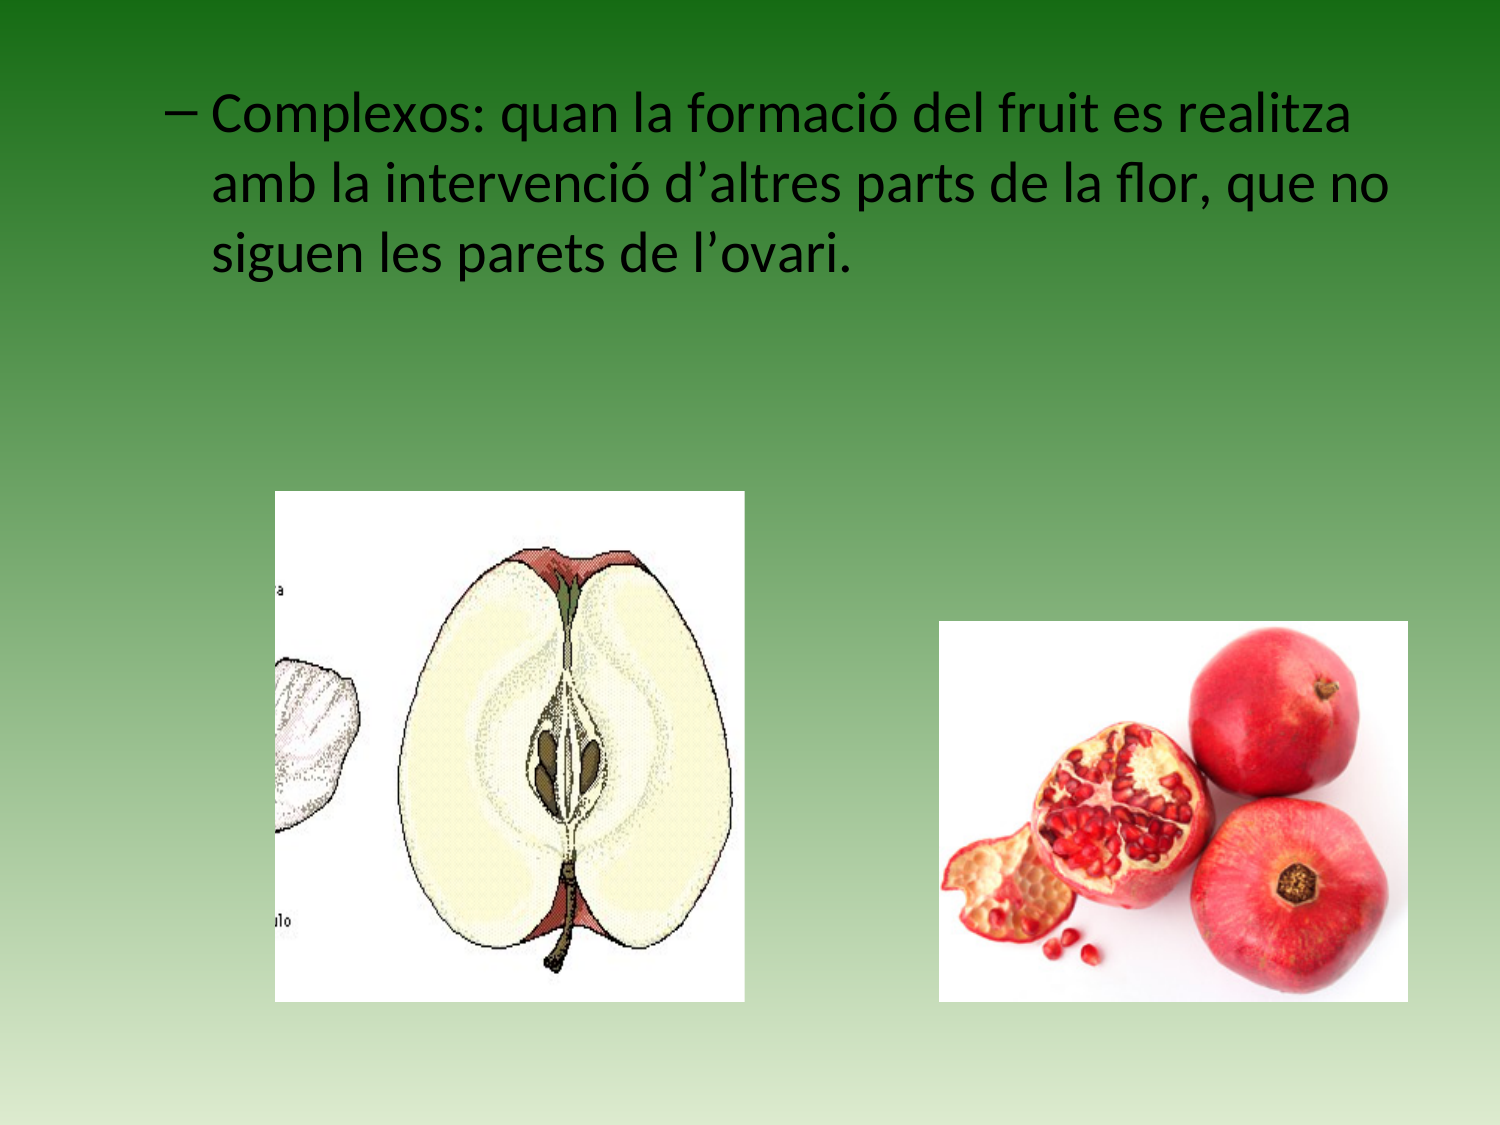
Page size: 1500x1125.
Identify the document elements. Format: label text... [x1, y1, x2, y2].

list Complexos: quan la formació del fruit es realitza amb la intervenció d’altres parts de la flor, que no siguen les parets de l’ovari. [75, 66, 1426, 303]
picture [939, 621, 1408, 1002]
picture [275, 491, 745, 1002]
